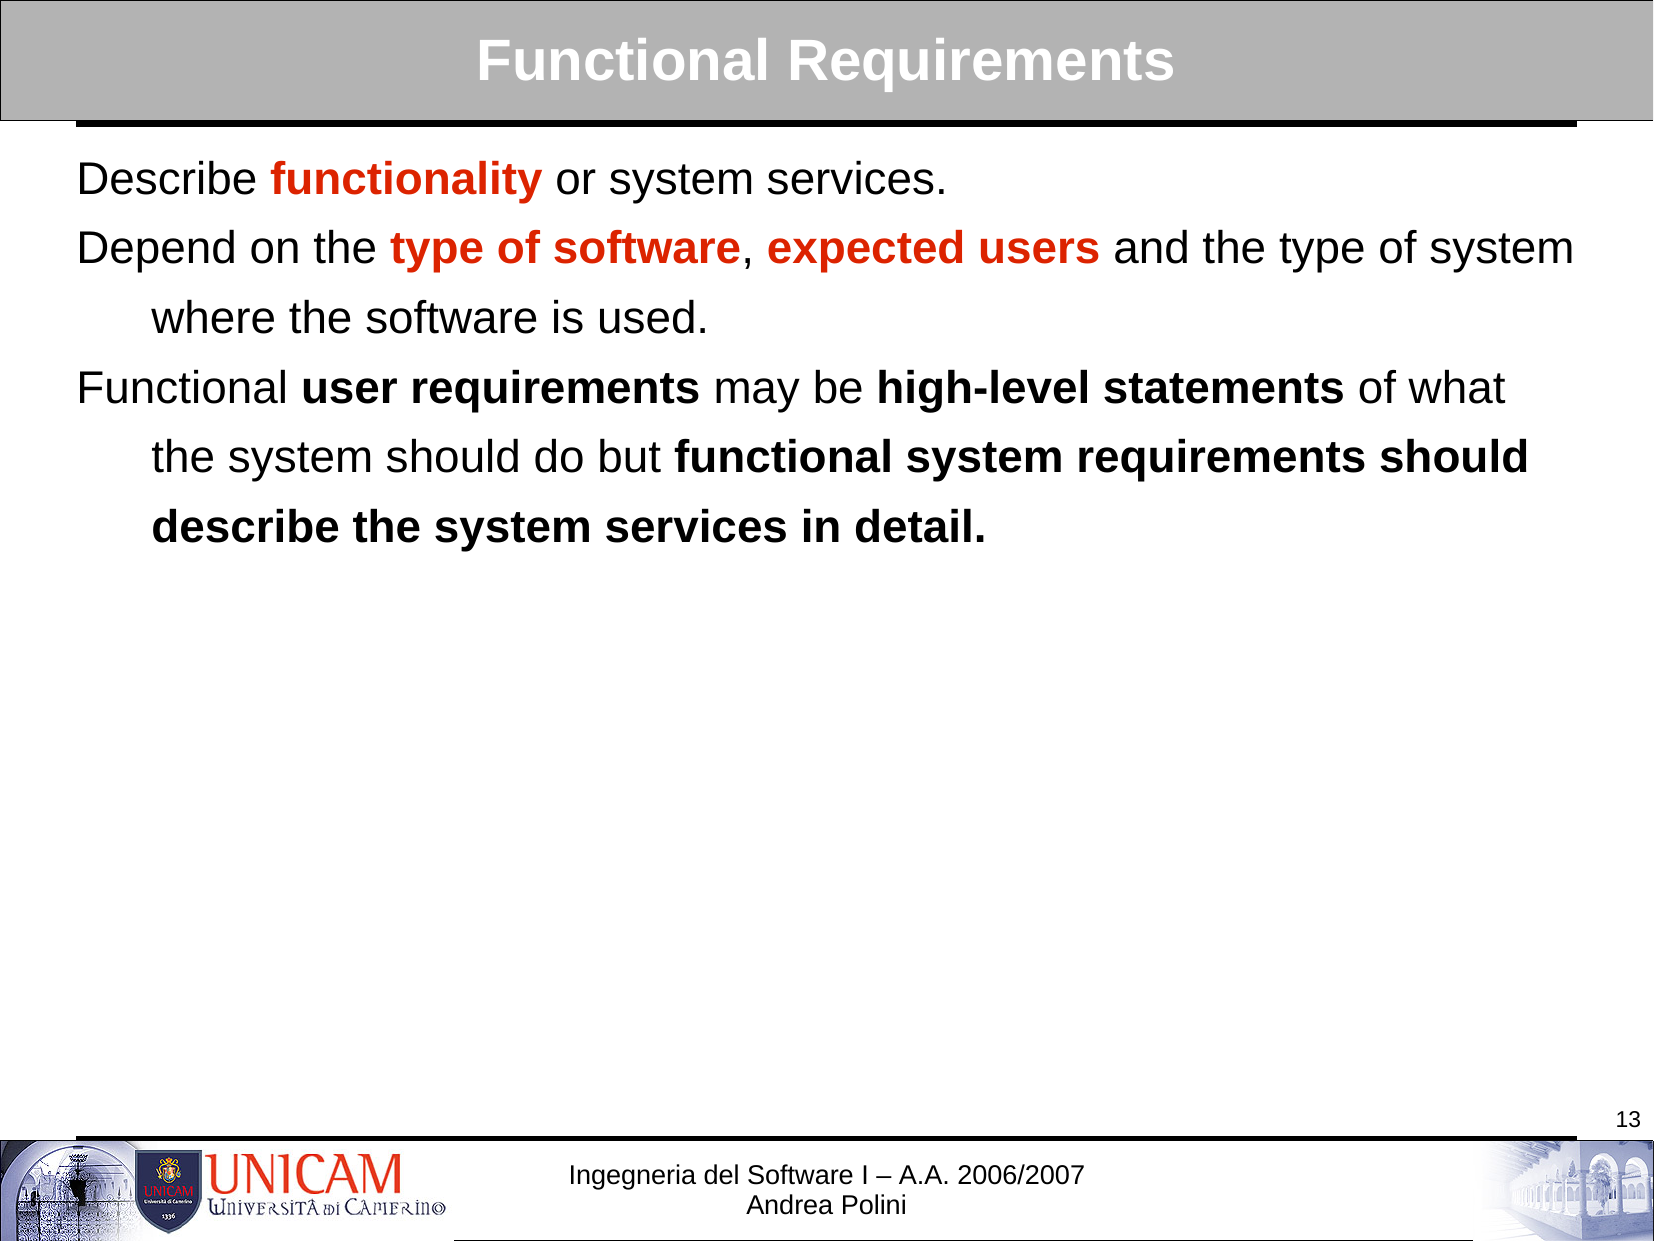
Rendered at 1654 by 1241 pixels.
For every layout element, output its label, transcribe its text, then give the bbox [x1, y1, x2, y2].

list Describe functionality or system services. Depend on the type of software, expected users and the type of system where the software is used. Functional user requirements may be high-level statements of what the system should do but functional system requirements should describe the system services in detail. [76, 152, 1577, 677]
title Functional Requirements [0, 0, 1653, 121]
picture [1473, 1141, 1654, 1241]
picture [0, 1141, 454, 1241]
